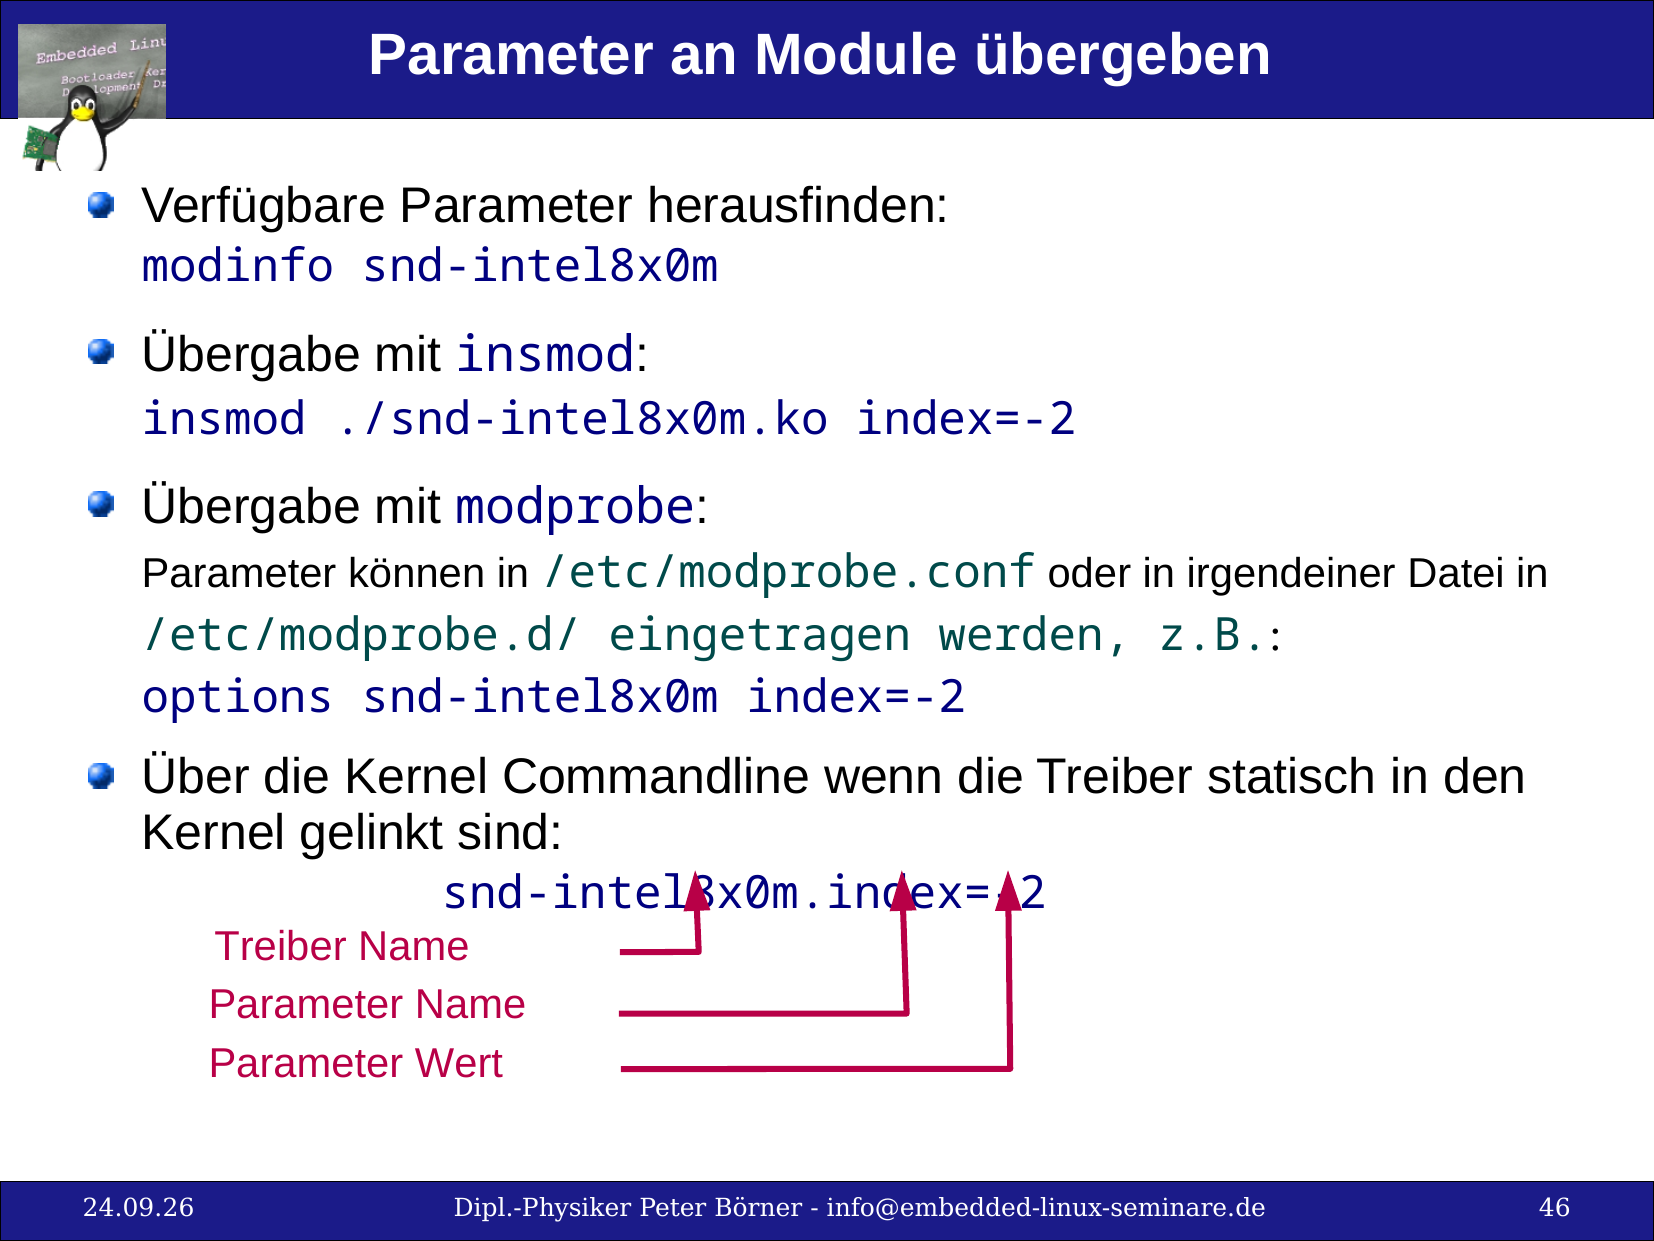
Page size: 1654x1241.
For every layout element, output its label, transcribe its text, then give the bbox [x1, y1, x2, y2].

text_box Parameter Name [208, 980, 651, 1039]
text_box Treiber Name [214, 922, 470, 980]
picture [18, 24, 166, 171]
list Verfügbare Parameter herausfinden: modinfo snd-intel8x0m Übergabe mit insmod: insmod ./snd-intel8x0m.ko index=-2 Übergabe mit modprobe: Parameter können in /etc/modprobe.conf oder in irgendeiner Datei in /etc/modprobe.d/ eingetragen werden, z.B.: options snd-intel8x0m index=-2 Über die Kernel Commandline wenn die Treiber statisch in den Kernel gelinkt sind: snd-intel8x0m.index=-2 [70, 177, 1559, 1148]
text_box Parameter Wert [208, 1039, 652, 1100]
title Parameter an Module übergeben [76, 19, 1565, 89]
